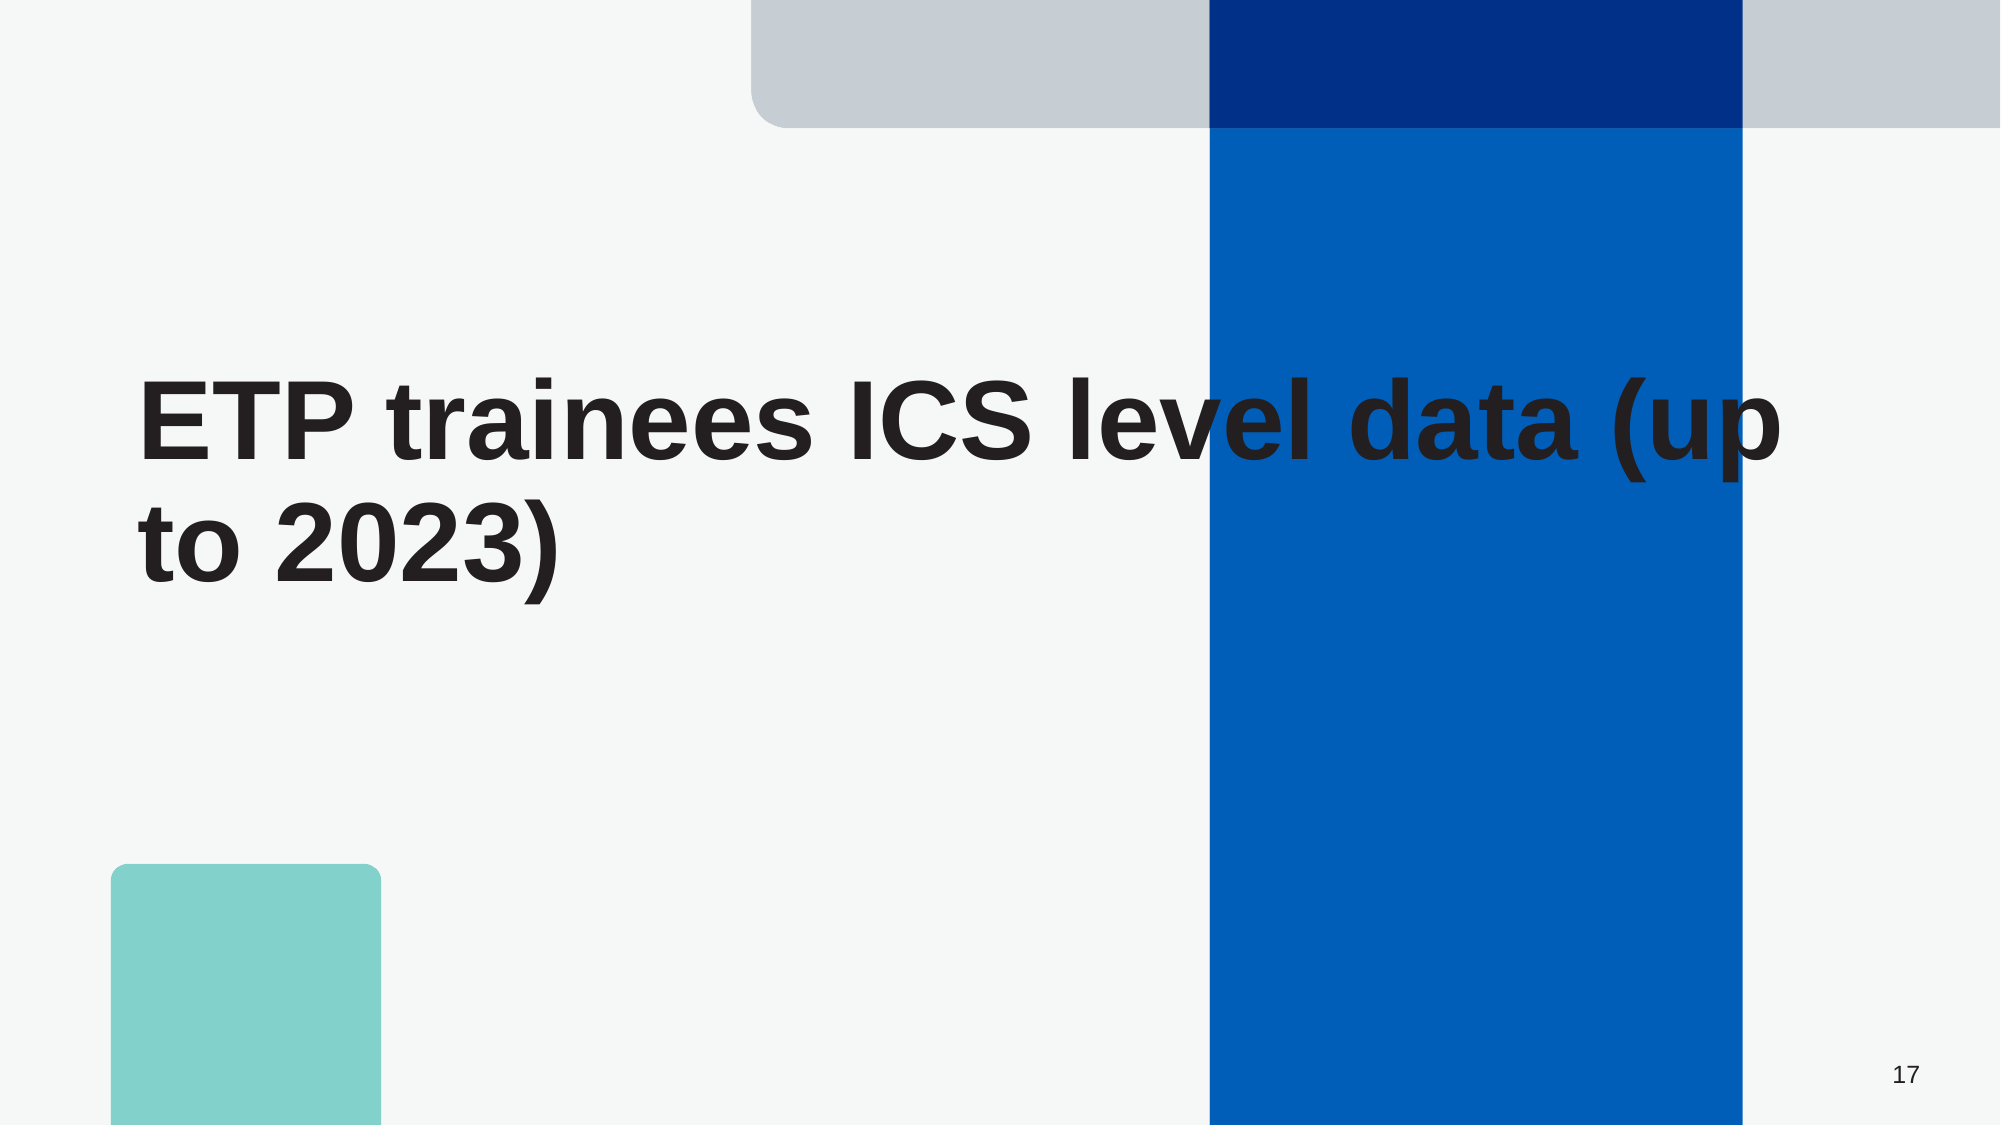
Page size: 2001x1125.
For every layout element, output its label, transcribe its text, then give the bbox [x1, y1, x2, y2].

title ETP trainees ICS level data (up to 2023) [122, 355, 1038, 573]
